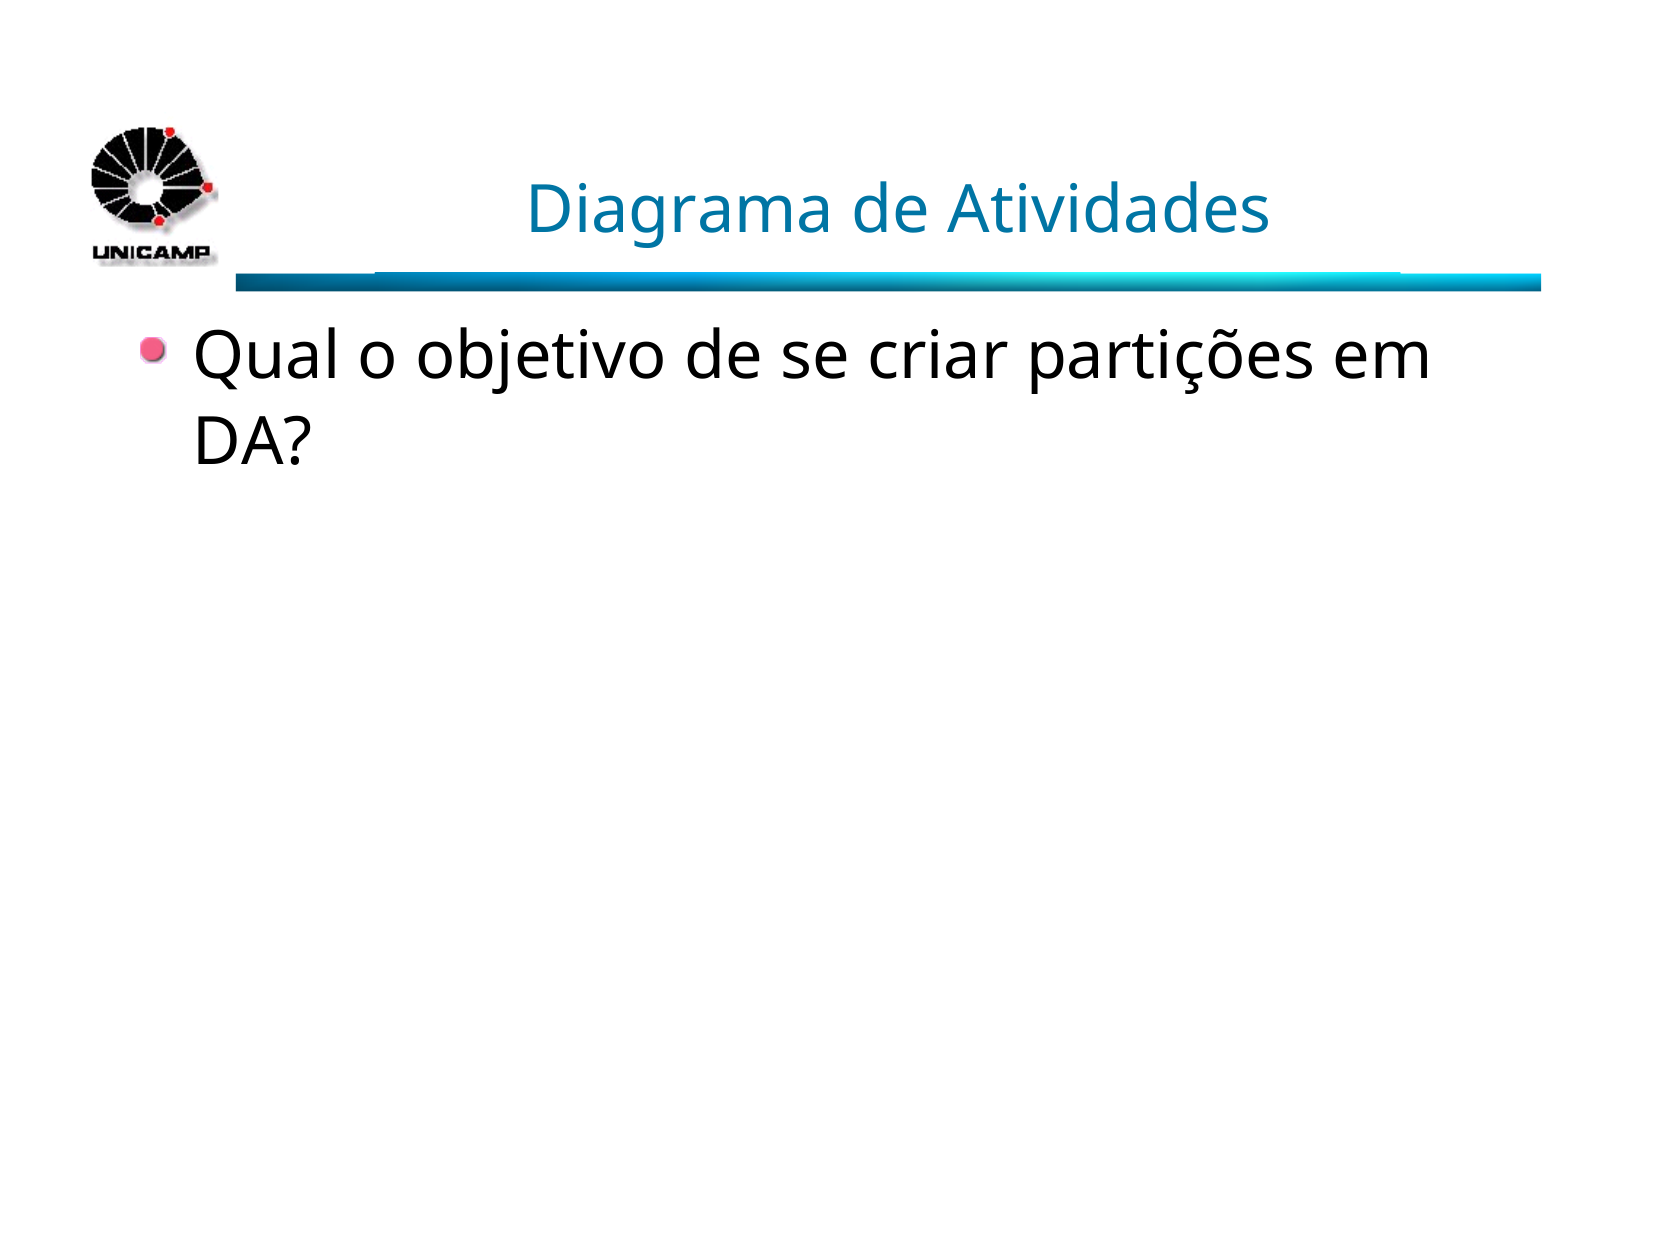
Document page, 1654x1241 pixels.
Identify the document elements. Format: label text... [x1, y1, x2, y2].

picture [125, 272, 1654, 295]
list Qual o objetivo de se criar partições em DA? [121, 309, 1534, 1182]
title Diagrama de Atividades [264, 42, 1534, 250]
